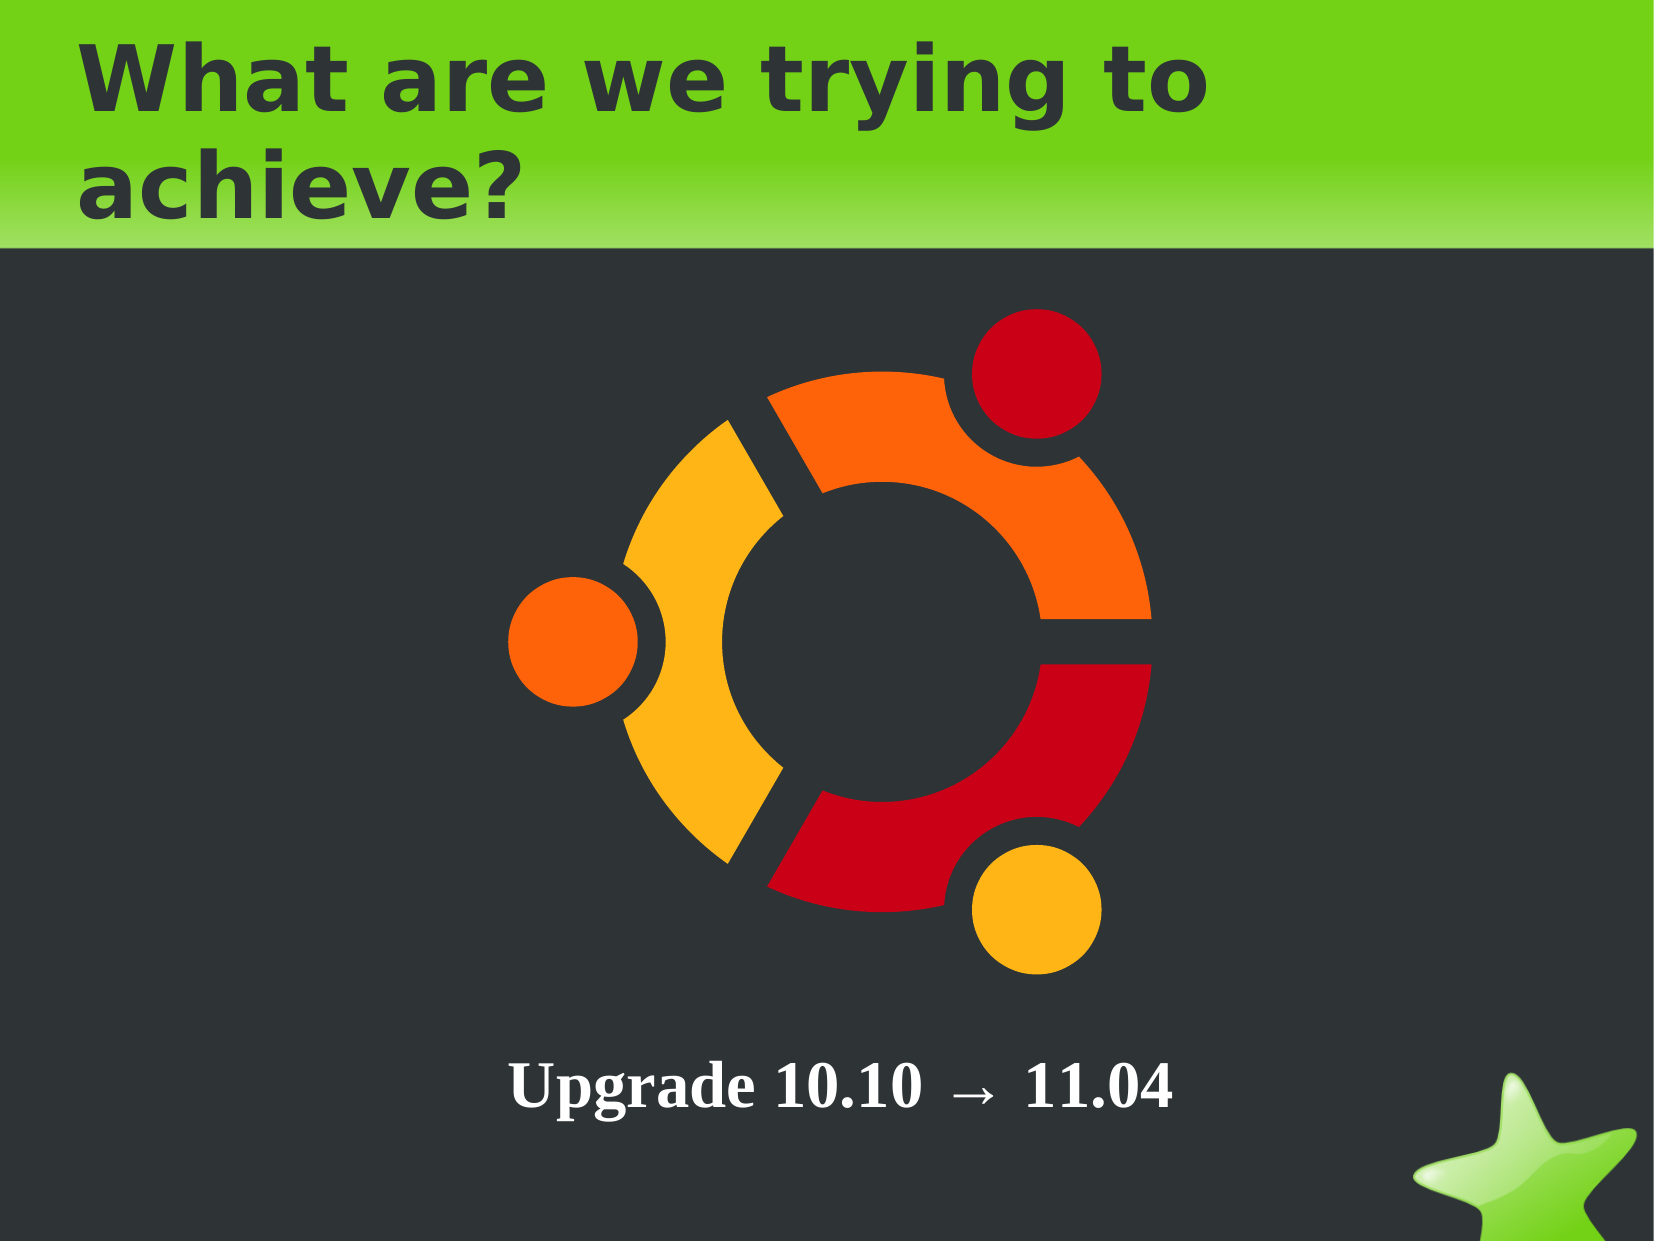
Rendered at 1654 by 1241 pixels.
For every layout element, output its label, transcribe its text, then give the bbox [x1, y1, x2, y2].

text_box [972, 309, 1102, 439]
text_box [767, 371, 1152, 620]
text_box [508, 577, 638, 707]
title What are we trying to achieve? [76, 25, 1565, 240]
text_box [767, 664, 1152, 913]
list Upgrade 10.10 → 11.04 [88, 944, 1577, 1179]
picture [0, 0, 1654, 1241]
text_box [623, 419, 784, 864]
text_box [972, 844, 1102, 944]
